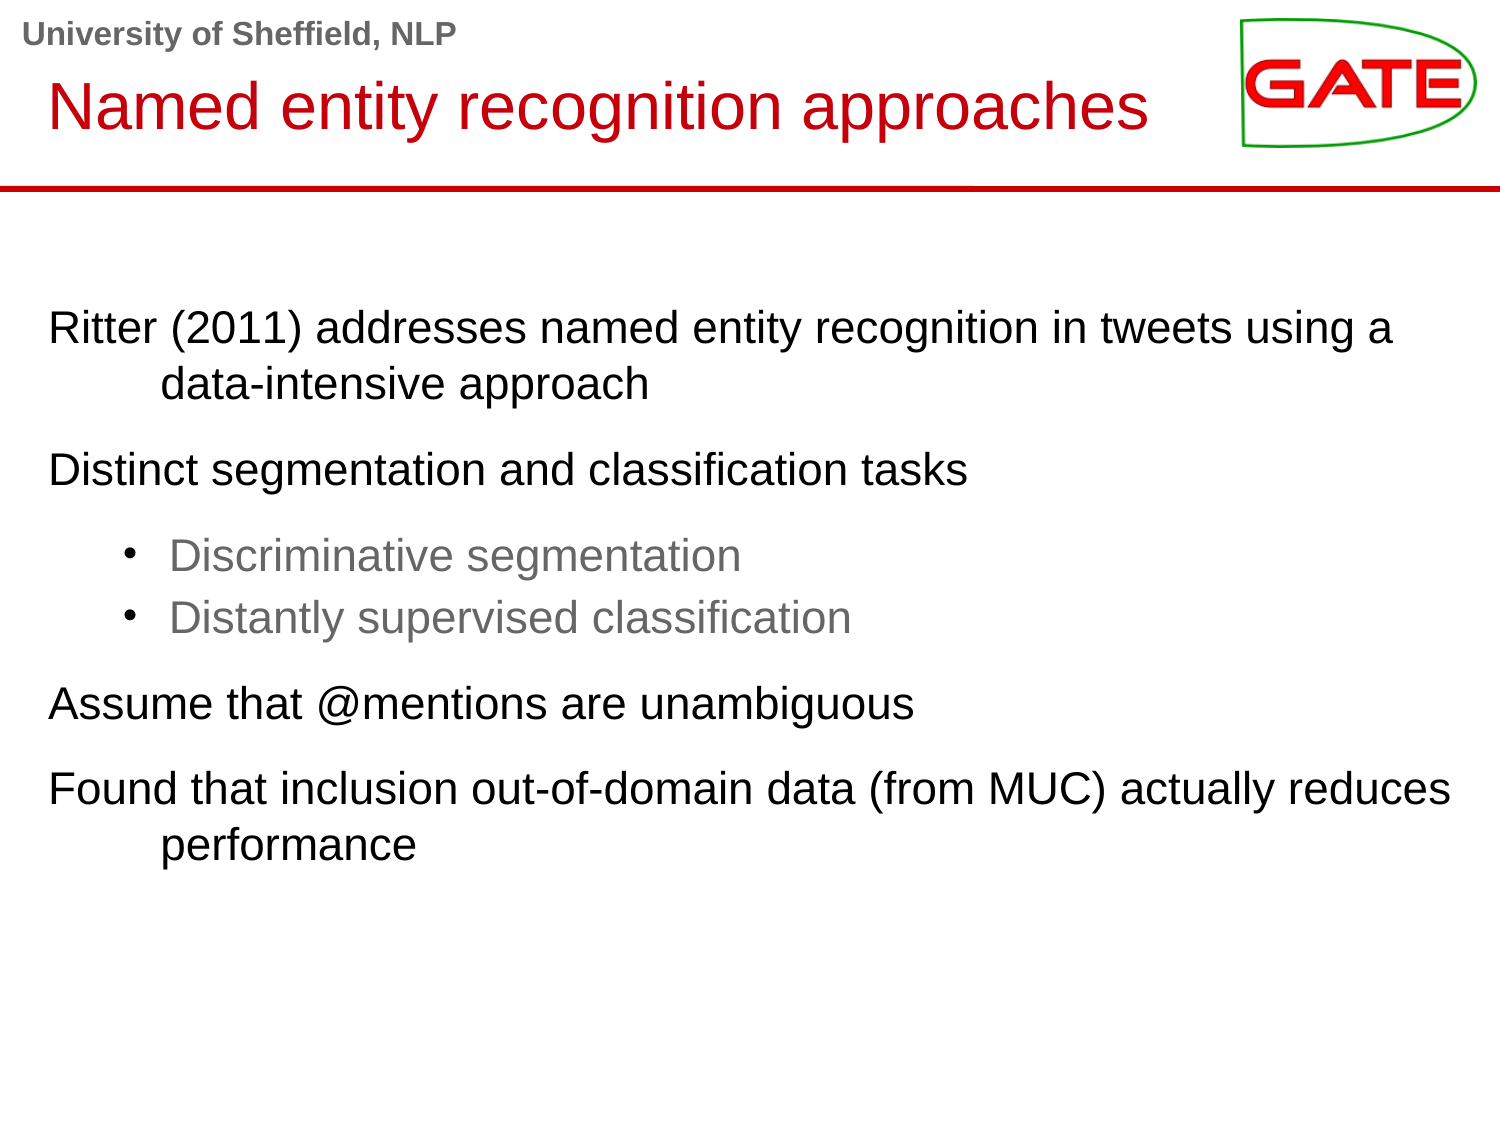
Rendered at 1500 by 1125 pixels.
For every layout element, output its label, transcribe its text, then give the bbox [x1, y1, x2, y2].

text_box Ritter (2011) addresses named entity recognition in tweets using a data-intensive approach Distinct segmentation and classification tasks Discriminative segmentation Distantly supervised classification Assume that @mentions are unambiguous Found that inclusion out-of-domain data (from MUC) actually reduces performance [47, 212, 1500, 1064]
picture [1240, 18, 1477, 148]
text_box Named entity recognition approaches [47, 47, 1267, 168]
